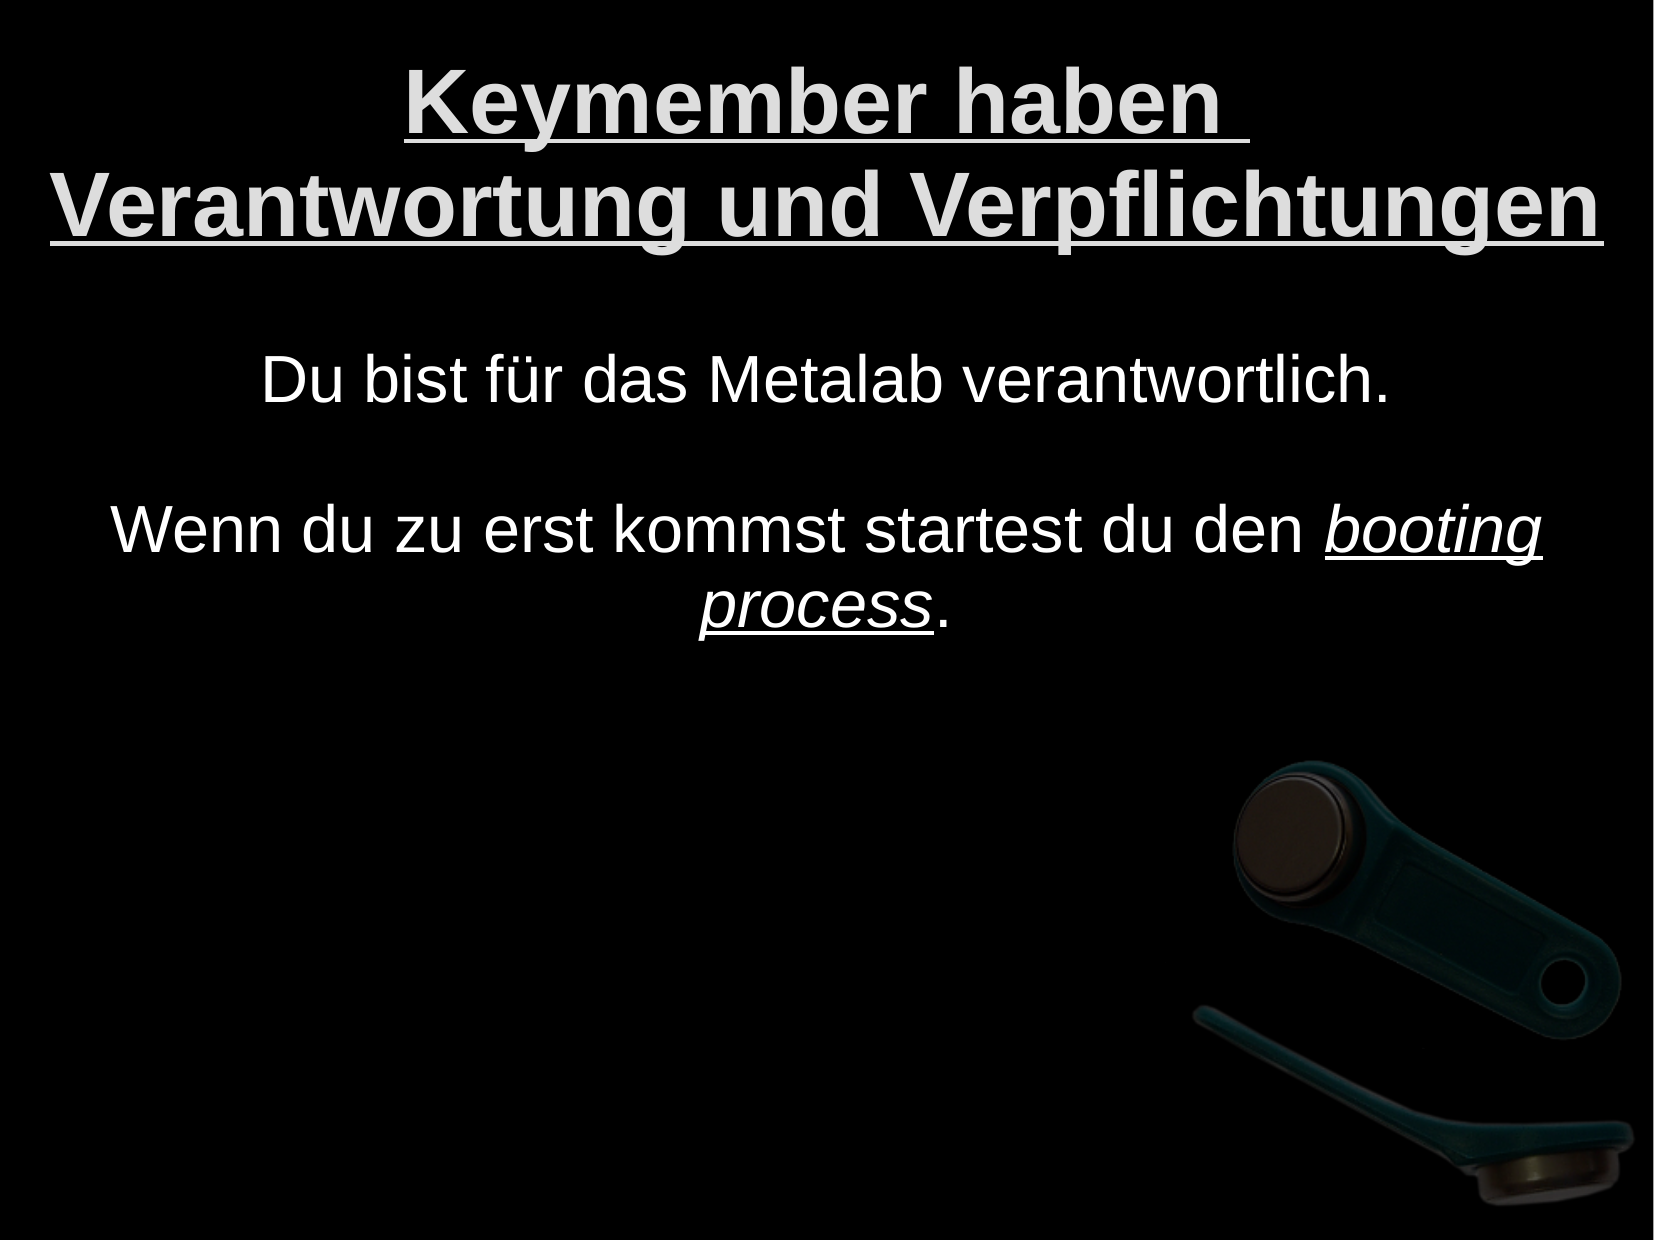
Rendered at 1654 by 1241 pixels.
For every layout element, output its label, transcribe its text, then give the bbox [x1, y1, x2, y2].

picture [1150, 732, 1654, 1236]
subtitle Du bist für das Metalab verantwortlich. Wenn du zu erst kommst startest du den booting process. [82, 342, 1571, 1062]
title Keymember haben Verantwortung und Verpflichtungen [23, 0, 1630, 307]
